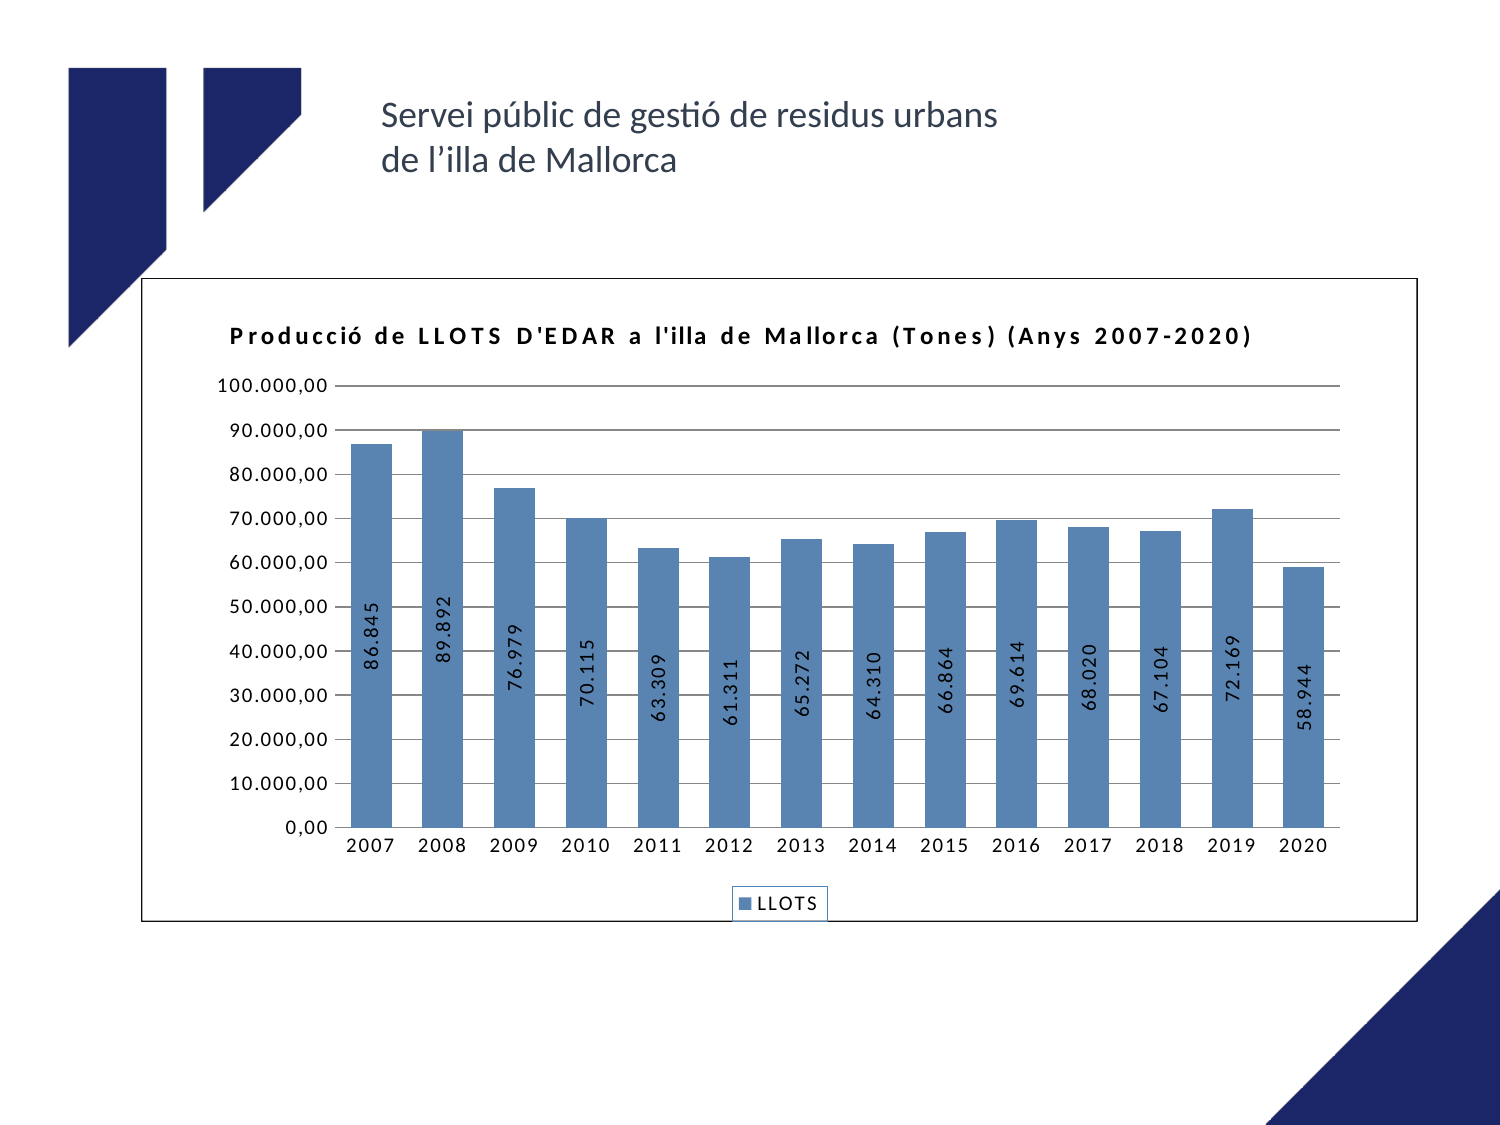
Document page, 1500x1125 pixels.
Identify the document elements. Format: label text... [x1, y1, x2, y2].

title Servei públic de gestió de residus urbans de l’illa de Mallorca [366, 82, 1099, 213]
picture [0, 0, 1500, 1125]
